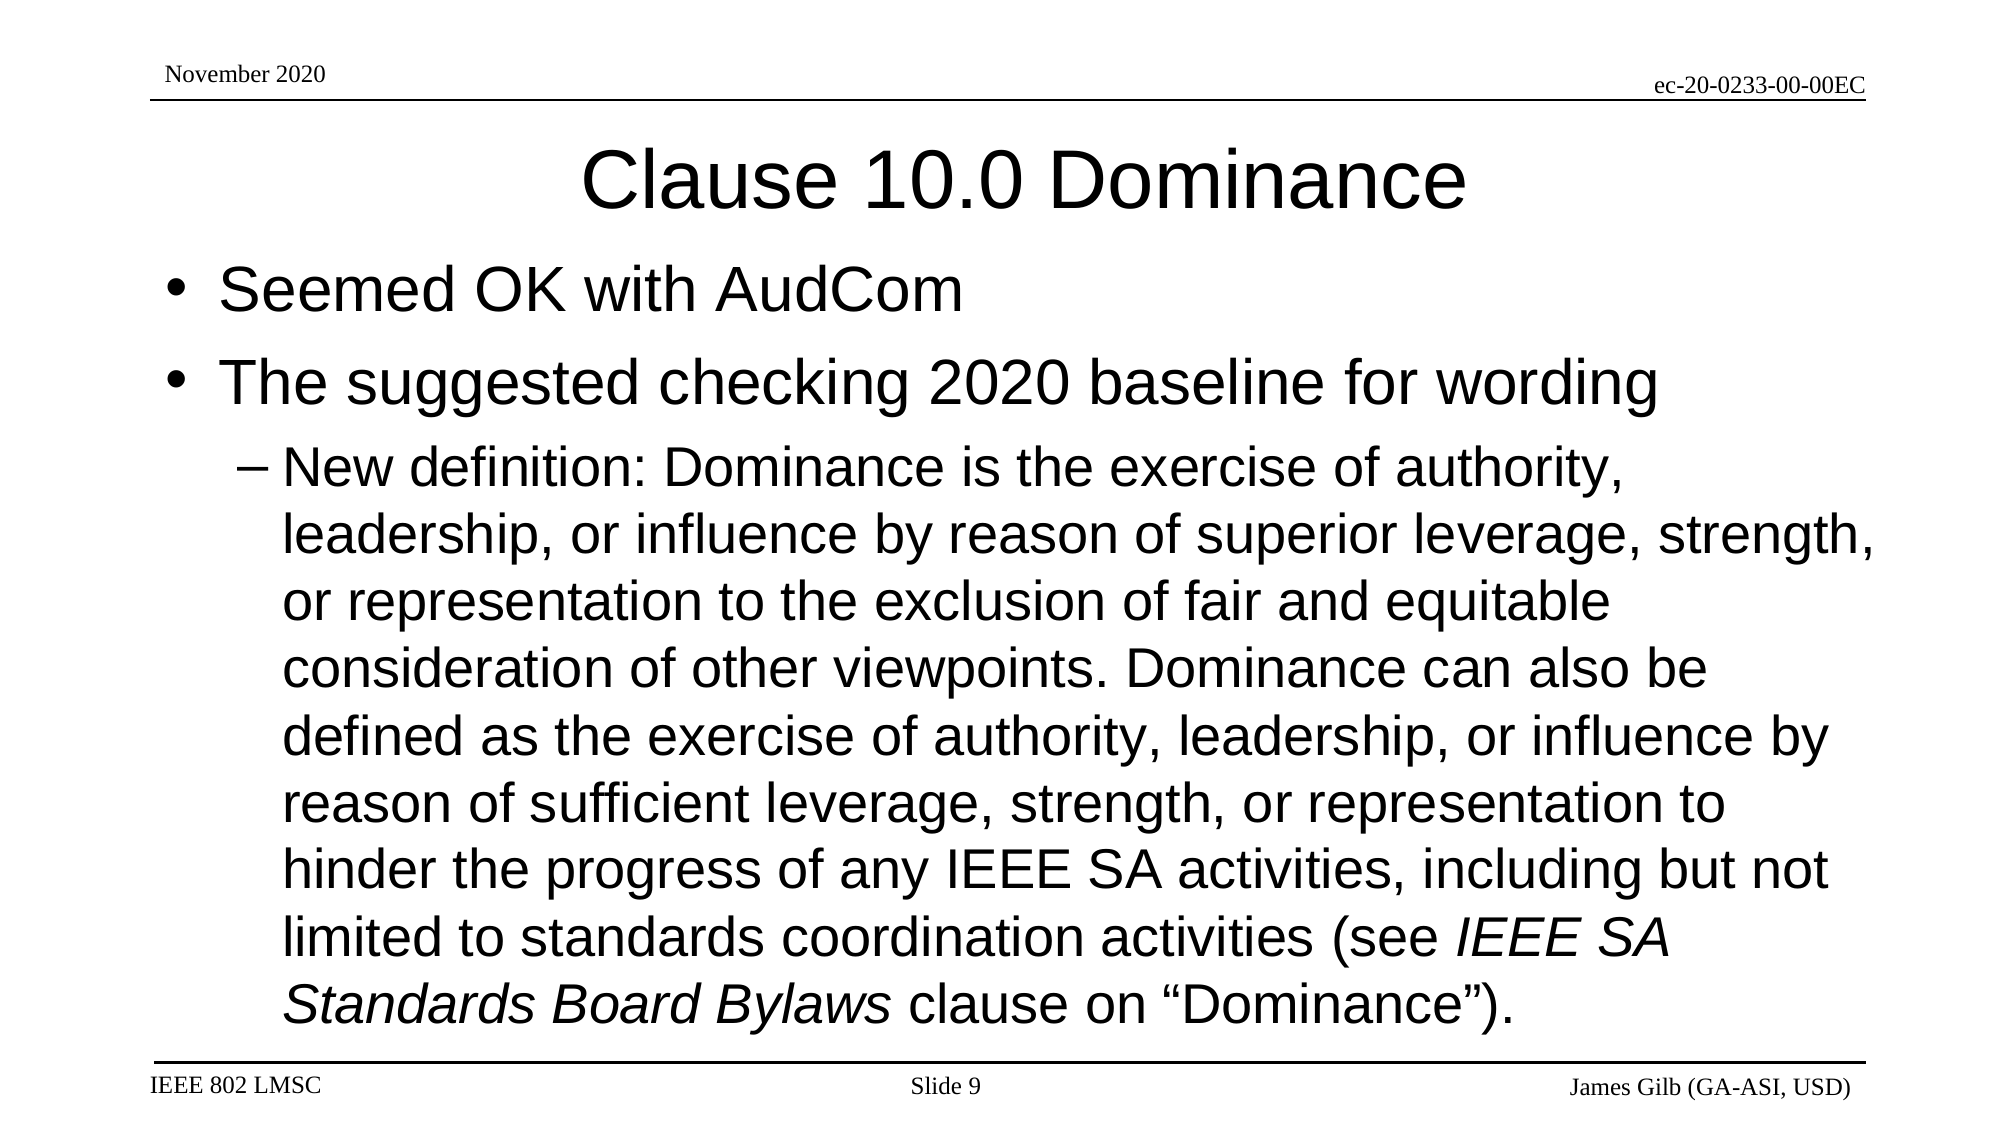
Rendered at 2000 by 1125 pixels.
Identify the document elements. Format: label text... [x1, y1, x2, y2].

title Clause 10.0 Dominance [149, 112, 1900, 238]
list Seemed OK with AudCom The suggested checking 2020 baseline for wording New definition: Dominance is the exercise of authority, leadership, or influence by reason of superior leverage, strength, or representation to the exclusion of fair and equitable consideration of other viewpoints. Dominance can also be defined as the exercise of authority, leadership, or influence by reason of sufficient leverage, strength, or representation to hinder the progress of any IEEE SA activities, including but not limited to standards coordination activities (see IEEE SA Standards Board Bylaws clause on “Dominance”). [149, 239, 1900, 1051]
